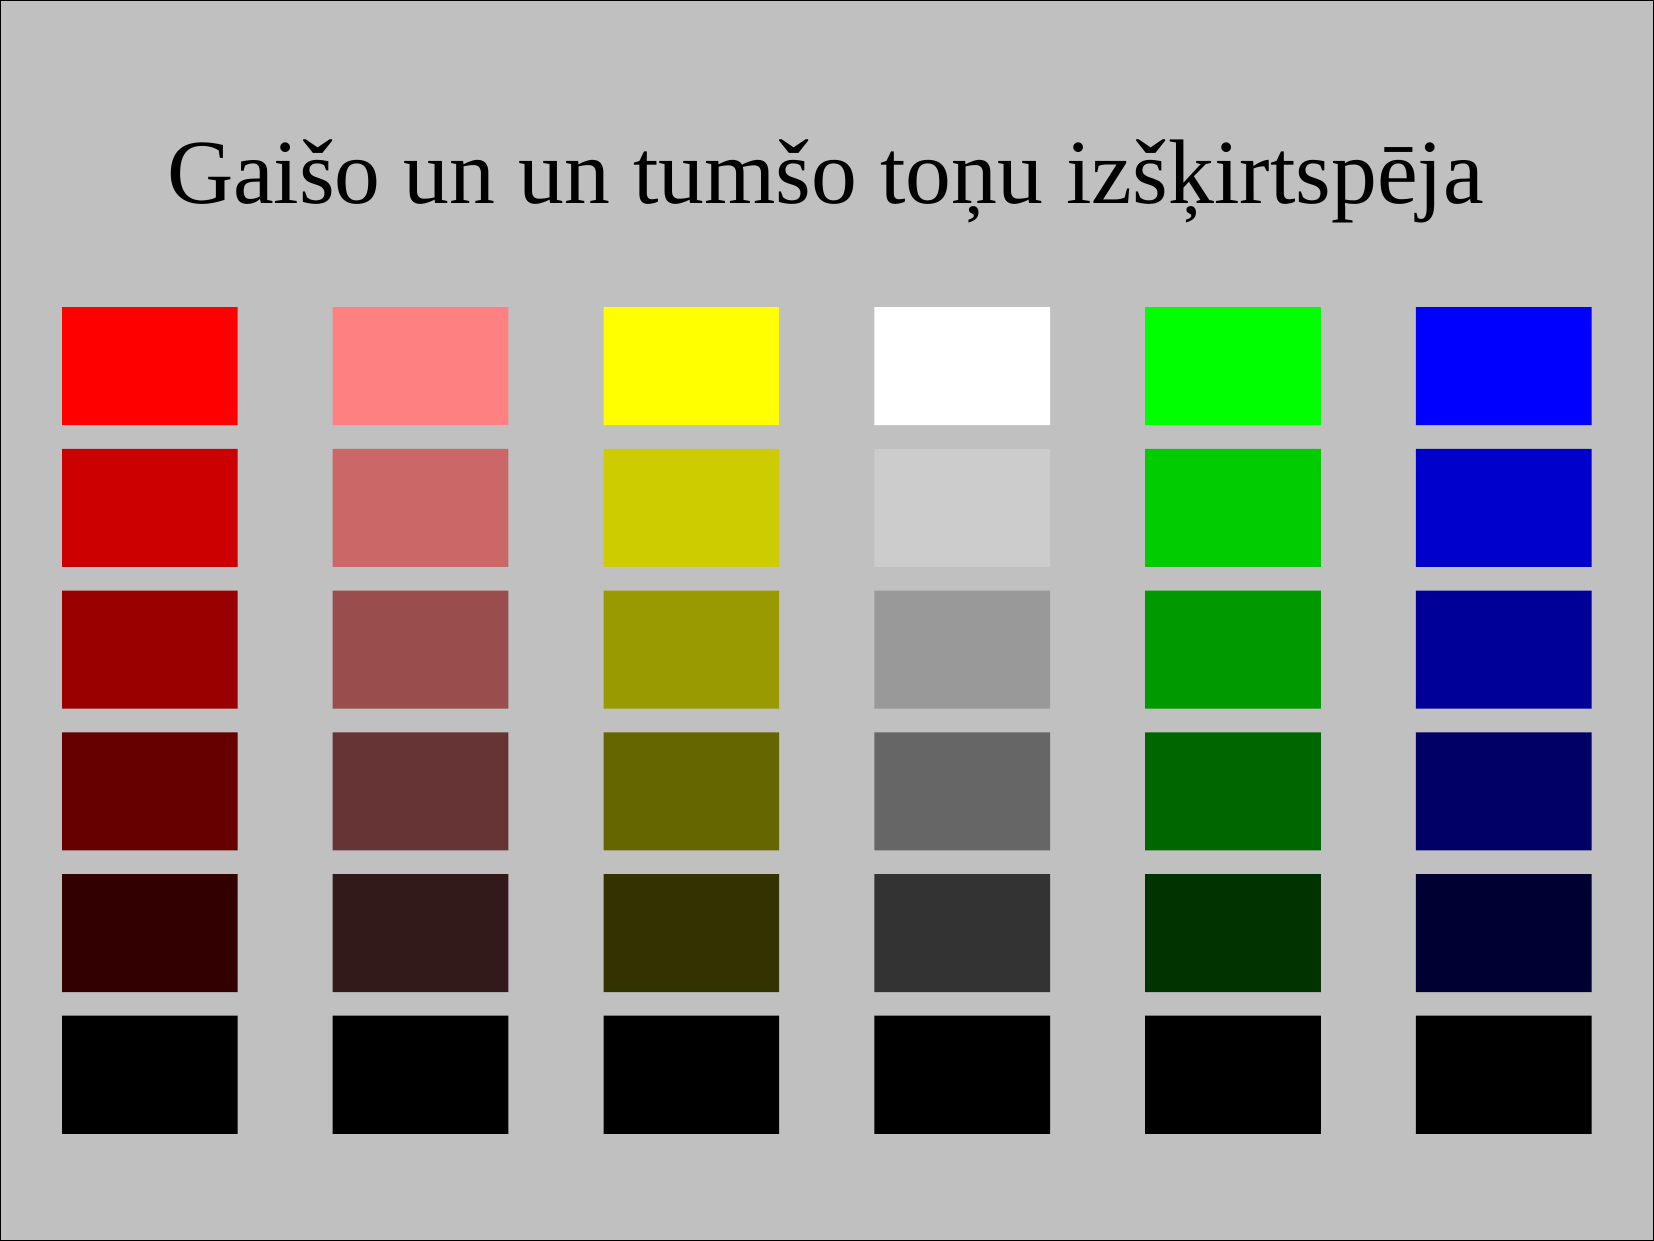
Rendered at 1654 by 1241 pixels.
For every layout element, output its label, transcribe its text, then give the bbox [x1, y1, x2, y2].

text_box [0, 0, 1654, 1241]
title Gaišo un un tumšo toņu izšķirtspēja [29, 49, 1625, 296]
